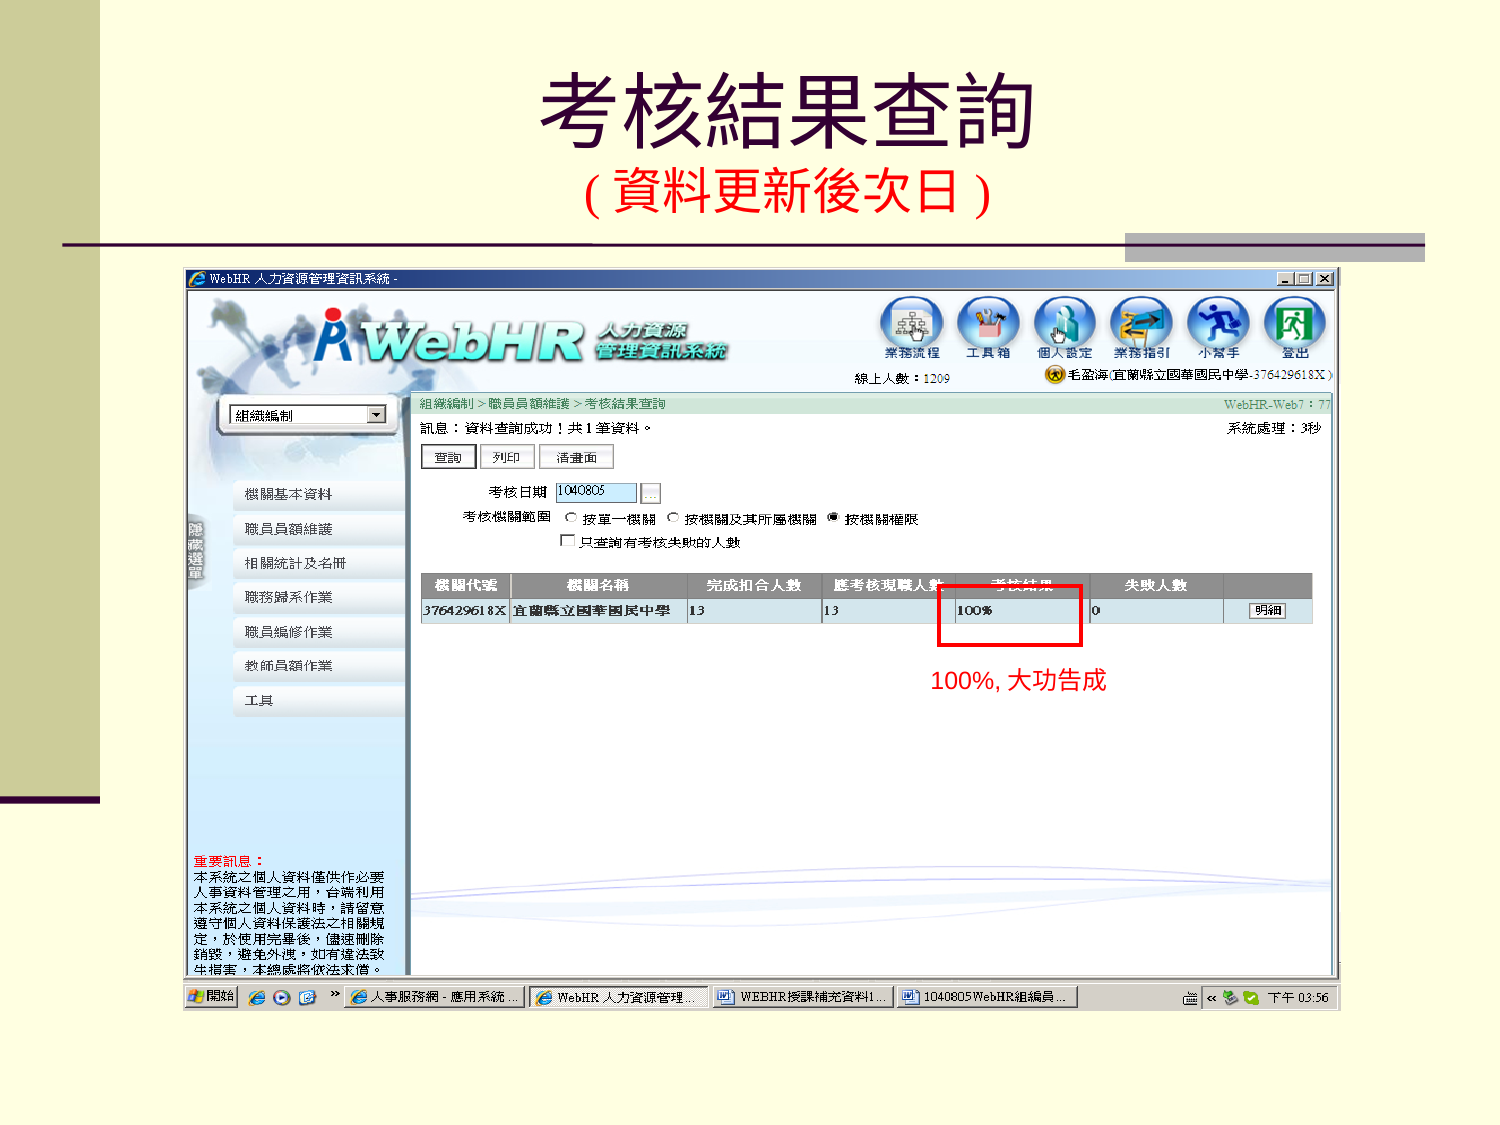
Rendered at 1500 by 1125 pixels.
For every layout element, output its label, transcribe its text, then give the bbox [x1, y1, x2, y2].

picture [183, 267, 1341, 1011]
text_box 100%,大功告成 [915, 657, 1223, 703]
title 考核結果查詢 (資料更新後次日) [150, 45, 1426, 234]
